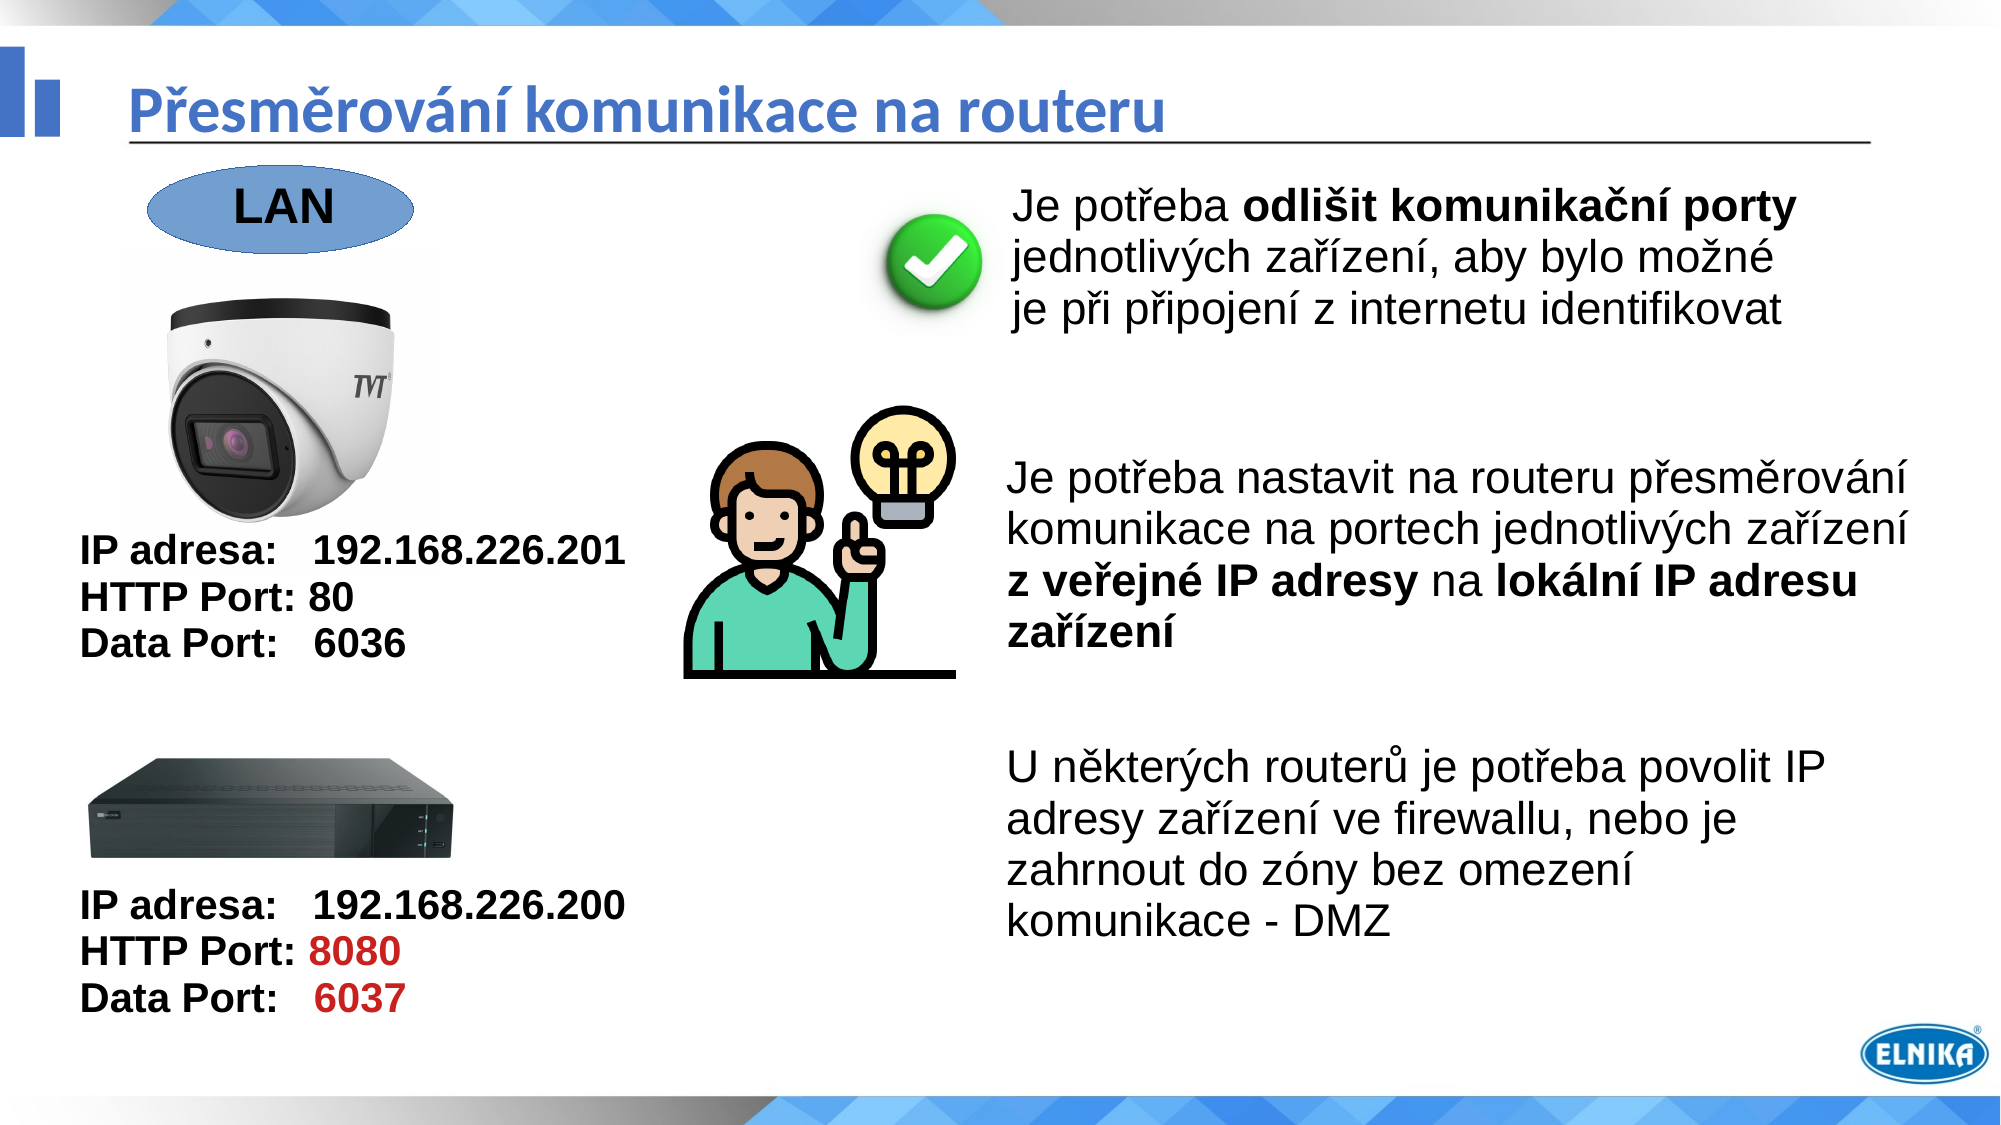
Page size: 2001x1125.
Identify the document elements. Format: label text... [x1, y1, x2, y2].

text_box LAN [218, 171, 378, 298]
picture [0, 0, 2001, 1125]
text_box Přesměrování komunikace na routeru [78, 58, 1211, 154]
text_box Je potřeba nastavit na routeru přesměrování komunikace na portech jednotlivých zařízení z veřejné IP adresy na lokální IP adresu zařízení [986, 438, 1931, 723]
text_box [378, 179, 414, 240]
text_box Je potřeba odlišit komunikační porty jednotlivých zařízení, aby bylo možné je při připojení z internetu identifikovat [992, 166, 1902, 438]
text_box IP adresa: 192.168.226.200 HTTP Port: 8080 Data Port: 6037 [64, 874, 656, 1076]
text_box IP adresa: 192.168.226.201 HTTP Port: 80 Data Port: 6036 [64, 519, 656, 721]
text_box U některých routerů je potřeba povolit IP adresy zařízení ve firewallu, nebo je zahrnout do zóny bez omezení komunikace - DMZ [986, 728, 1902, 961]
text_box [147, 165, 346, 249]
